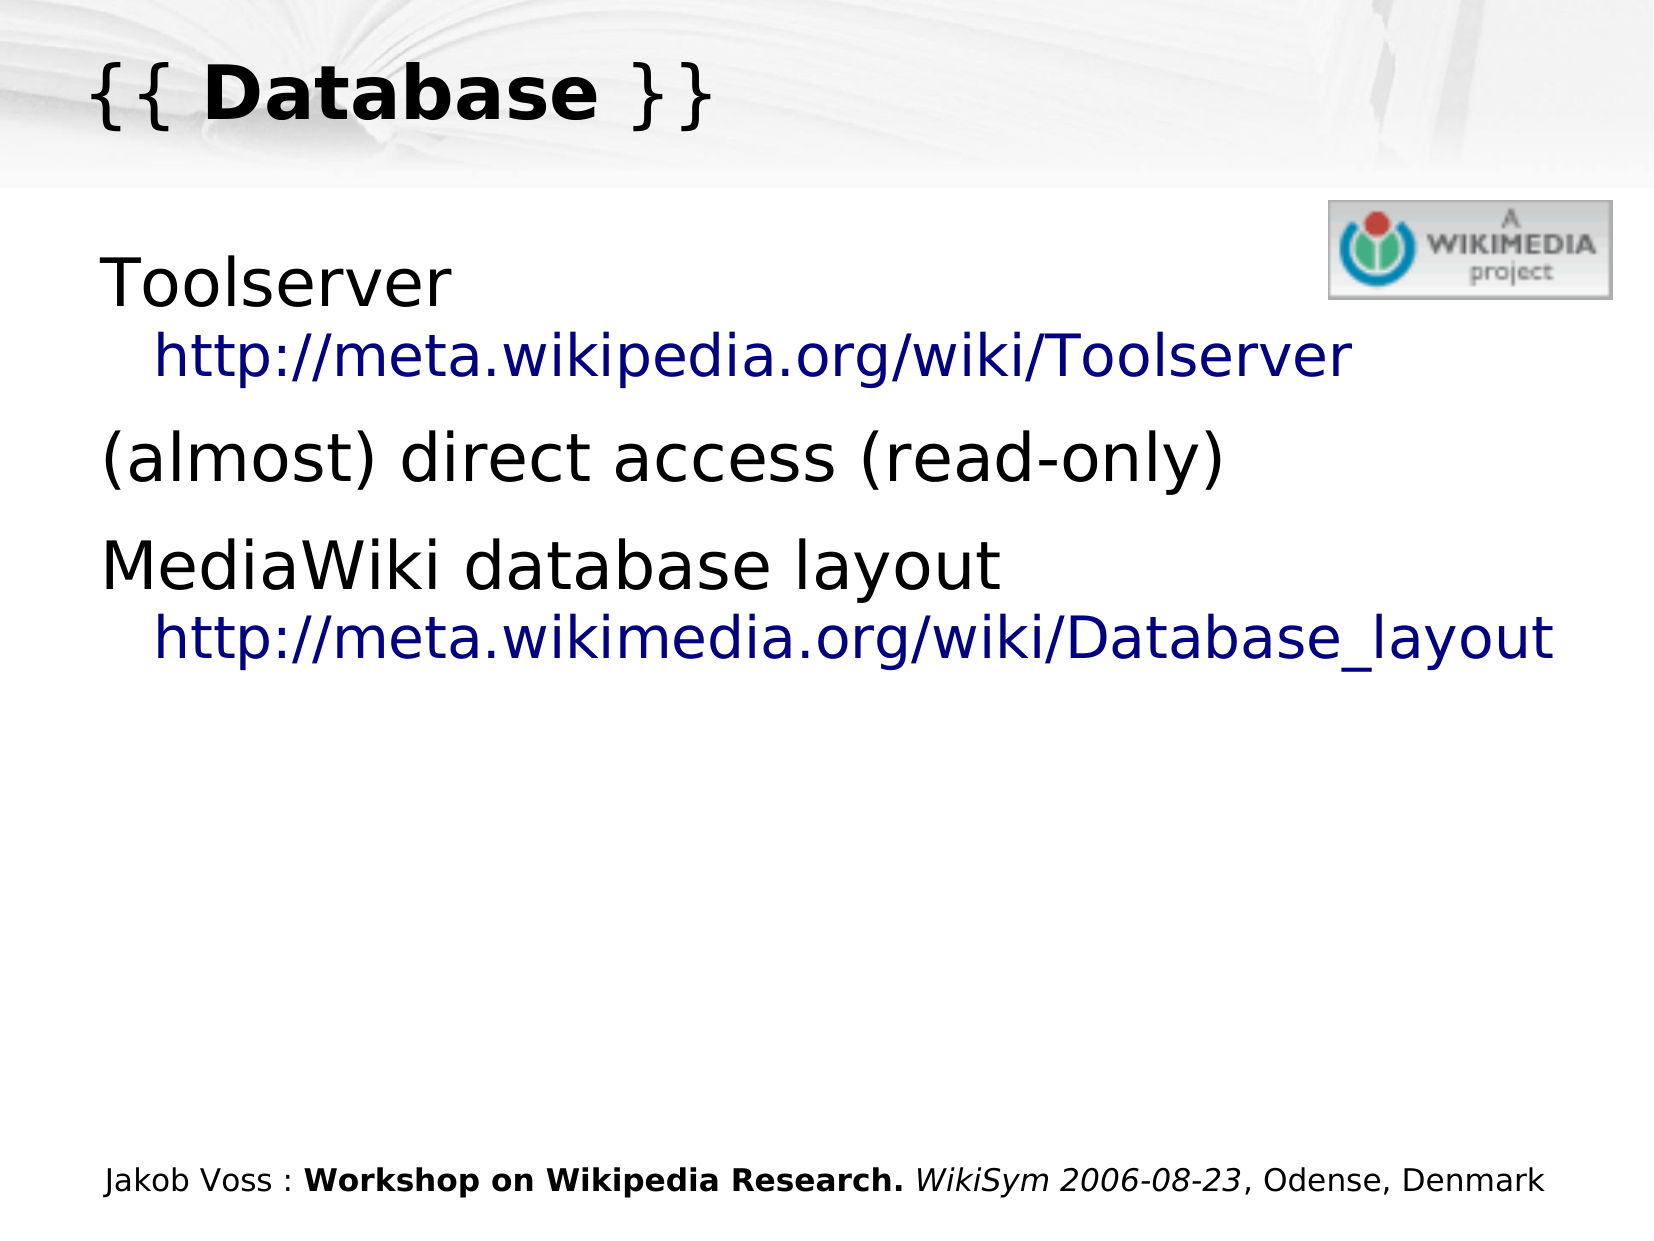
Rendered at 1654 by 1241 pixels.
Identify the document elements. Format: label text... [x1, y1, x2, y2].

title {{ Database }} [82, 37, 1571, 151]
picture [1328, 200, 1613, 301]
picture [0, 0, 1654, 188]
list Toolserver http://meta.wikipedia.org/wiki/Toolserver (almost) direct access (read-only) MediaWiki database layout http://meta.wikimedia.org/wiki/Database_layout [82, 244, 1571, 1091]
